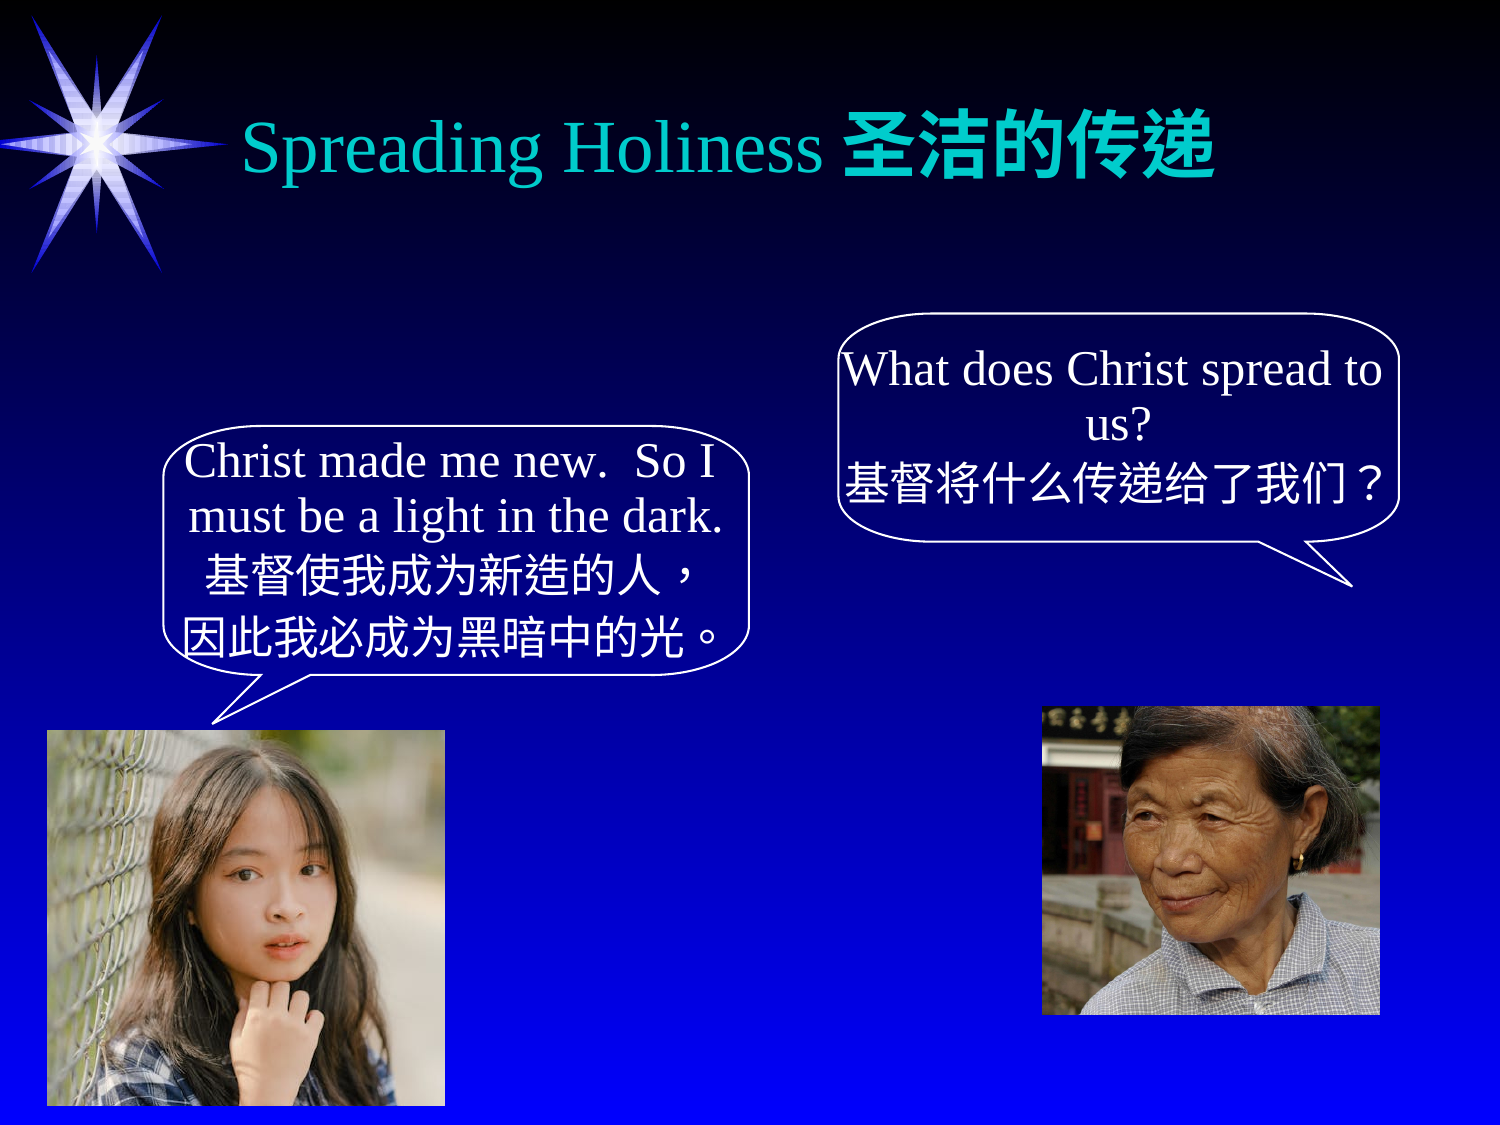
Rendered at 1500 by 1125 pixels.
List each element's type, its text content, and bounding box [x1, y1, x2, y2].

title Spreading Holiness圣洁的传递 [225, 81, 1435, 207]
picture [1042, 706, 1380, 1015]
text_box Christ made me new. So I must be a light in the dark. 基督使我成为新造的人， 因此我必成为黑暗中的光。 [163, 425, 749, 724]
picture [47, 730, 445, 1106]
text_box What does Christ spread to us? 基督将什么传递给了我们？ [838, 313, 1399, 587]
